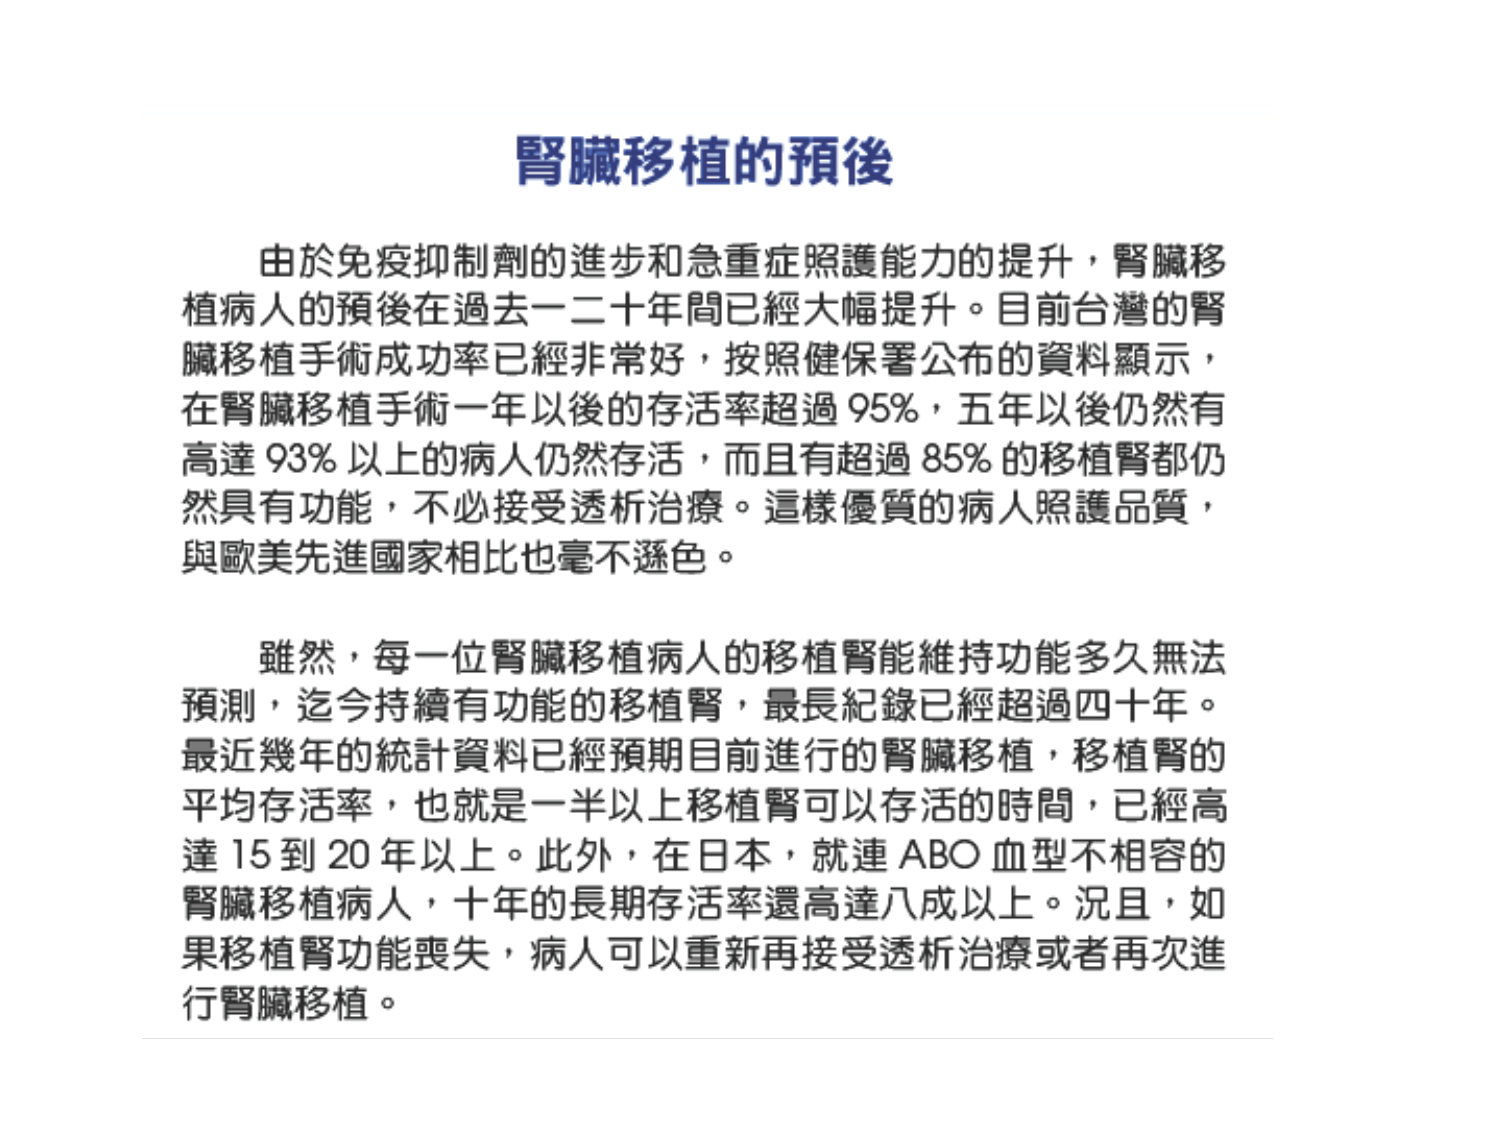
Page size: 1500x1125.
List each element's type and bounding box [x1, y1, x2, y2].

picture [142, 110, 1277, 1039]
